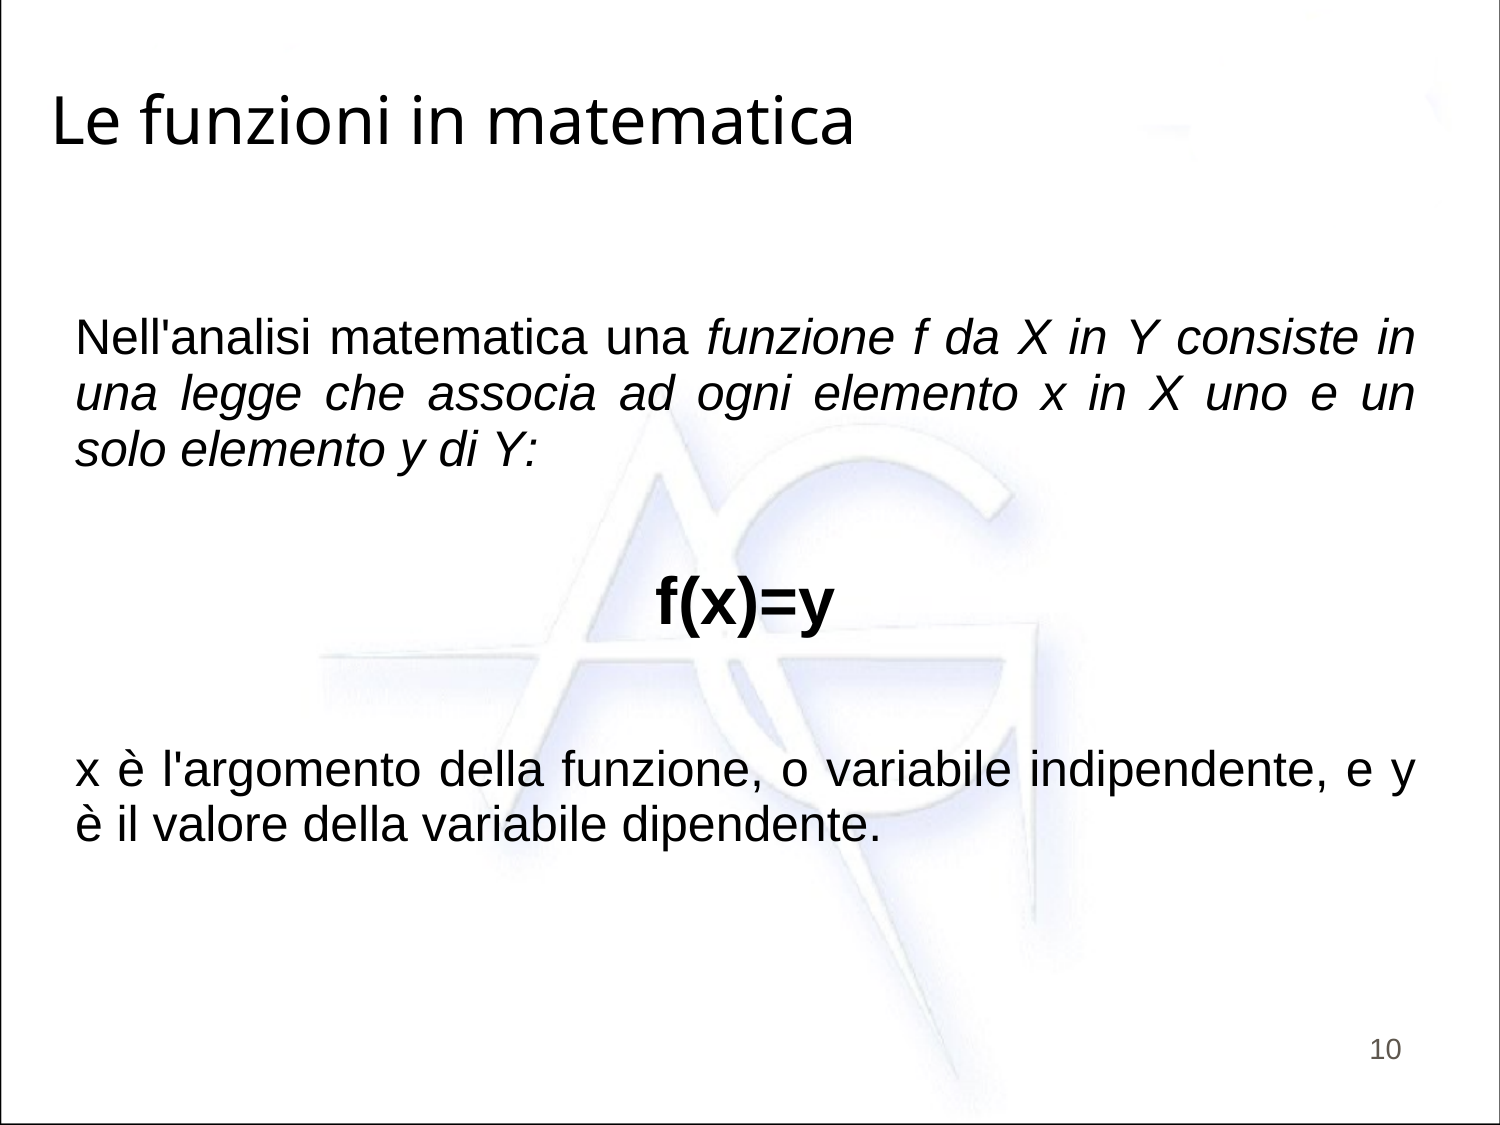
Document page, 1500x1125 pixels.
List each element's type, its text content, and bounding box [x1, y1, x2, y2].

picture [0, 0, 1500, 1125]
title Le funzioni in matematica [49, 7, 1438, 231]
list Nell'analisi matematica una funzione f da X in Y consiste in una legge che associa ad ogni elemento x in X uno e un solo elemento y di Y: f(x)=y x è l'argomento della funzione, o variabile indipendente, e y è il valore della variabile dipendente. [74, 309, 1417, 1038]
